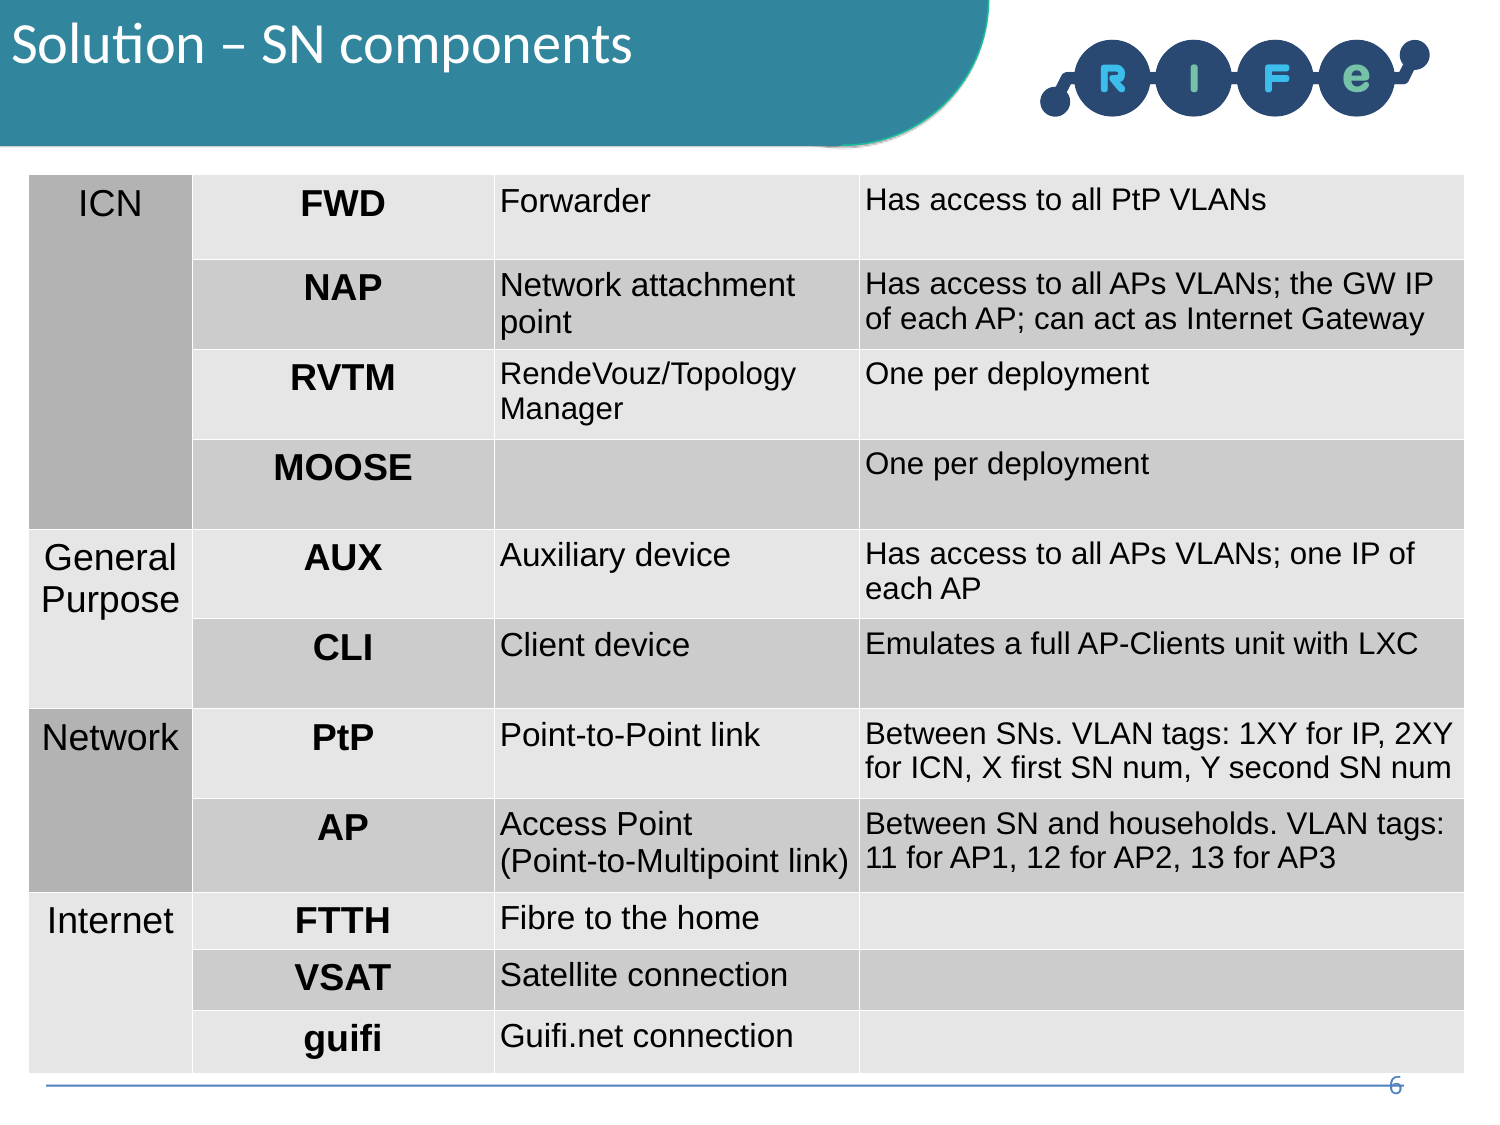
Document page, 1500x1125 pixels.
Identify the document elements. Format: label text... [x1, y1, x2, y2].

table_cell Between SN and households. VLAN tags: 11 for AP1, 12 for AP2, 13 for AP3 [860, 799, 1464, 892]
table_cell [495, 440, 859, 529]
table_cell Between SNs. VLAN tags: 1XY for IP, 2XY for ICN, X first SN num, Y second SN num [860, 709, 1464, 798]
table_cell guifi [193, 1011, 494, 1073]
table_cell MOOSE [193, 440, 494, 529]
table_cell Access Point (Point-to-Multipoint link) [495, 799, 859, 892]
table_cell PtP [193, 709, 494, 798]
table_cell Emulates a full AP-Clients unit with LXC [860, 619, 1464, 708]
table_header FWD [193, 175, 494, 259]
table_cell [860, 1011, 1464, 1073]
table_cell Has access to all APs VLANs; one IP of each AP [860, 530, 1464, 618]
table_cell FTTH [193, 893, 494, 949]
table_cell Guifi.net connection [495, 1011, 859, 1073]
table_cell VSAT [193, 950, 494, 1010]
table_cell Internet [29, 893, 192, 1073]
table_header ICN [29, 175, 192, 529]
table_cell RendeVouz/Topology Manager [495, 350, 859, 439]
table_cell Network [29, 709, 192, 892]
table_cell Satellite connection [495, 950, 859, 1010]
table_cell RVTM [193, 350, 494, 439]
table_cell Network attachment point [495, 260, 859, 349]
table_cell Client device [495, 619, 859, 708]
table_cell Point-to-Point link [495, 709, 859, 798]
table_cell Auxiliary device [495, 530, 859, 618]
table_cell AP [193, 799, 494, 892]
table_cell One per deployment [860, 350, 1464, 439]
text_box Solution – SN components [0, 0, 1350, 138]
table_header Forwarder [495, 175, 859, 259]
table_cell NAP [193, 260, 494, 349]
table_cell Has access to all APs VLANs; the GW IP of each AP; can act as Internet Gateway [860, 260, 1464, 349]
table_cell [860, 893, 1464, 949]
table_header Has access to all PtP VLANs [860, 175, 1464, 259]
table_cell One per deployment [860, 440, 1464, 529]
table_cell AUX [193, 530, 494, 618]
table_cell [860, 950, 1464, 1010]
table_cell General Purpose [29, 530, 192, 708]
table_cell CLI [193, 619, 494, 708]
table_cell Fibre to the home [495, 893, 859, 949]
picture [971, 0, 1500, 196]
